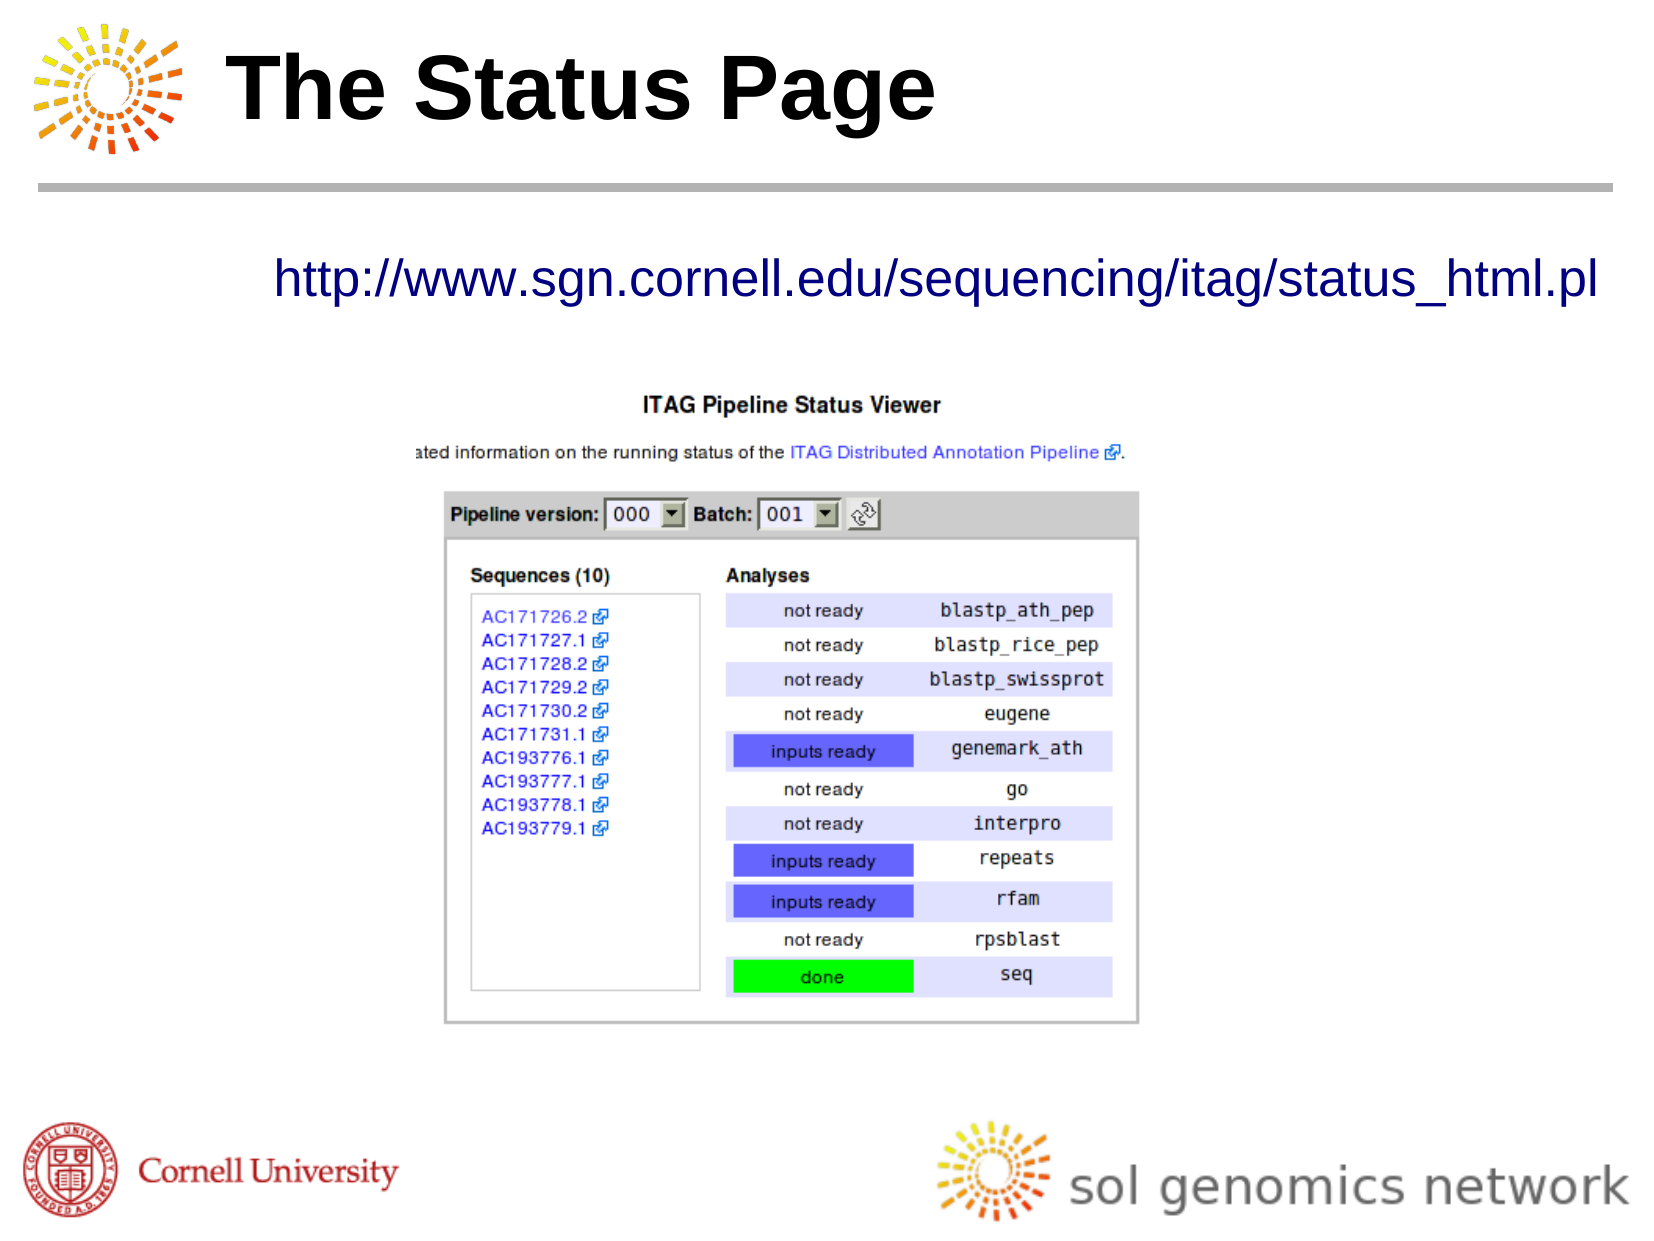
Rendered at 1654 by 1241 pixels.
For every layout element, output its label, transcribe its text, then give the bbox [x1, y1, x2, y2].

title The Status Page [225, 34, 1571, 142]
picture [416, 374, 1163, 1040]
text_box http://www.sgn.cornell.edu/sequencing/itag/status_html.pl [39, 241, 1615, 317]
picture [32, 22, 184, 156]
picture [921, 1116, 1642, 1229]
picture [11, 1110, 423, 1230]
